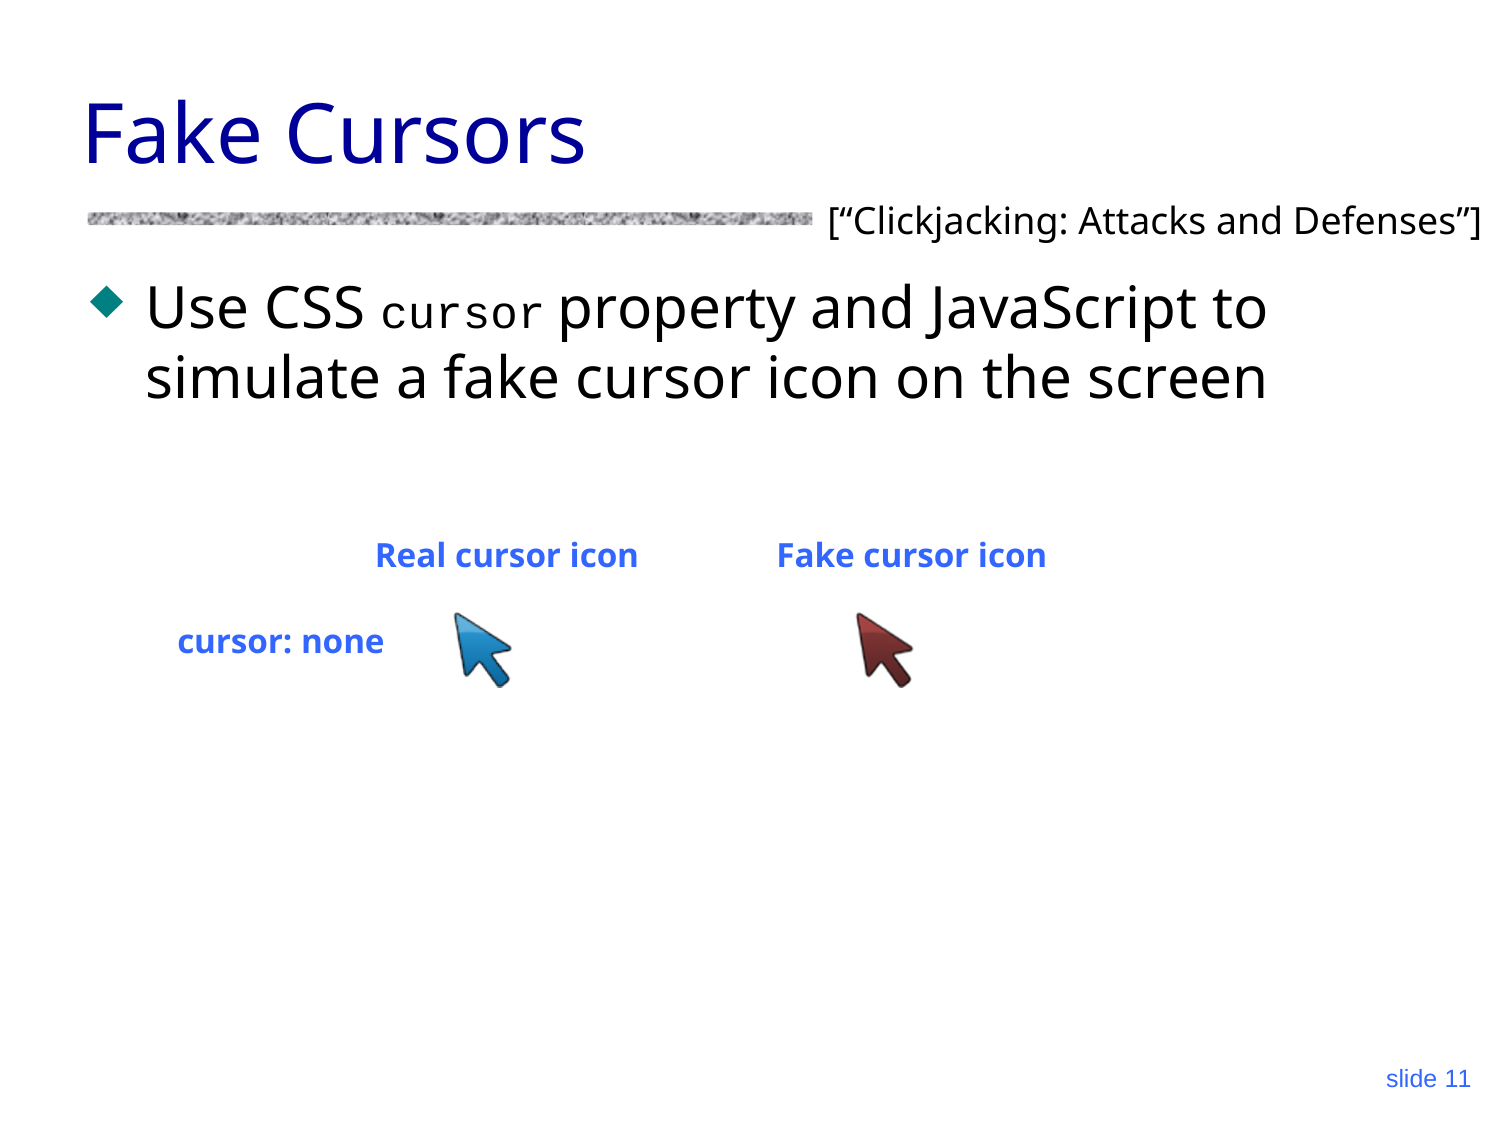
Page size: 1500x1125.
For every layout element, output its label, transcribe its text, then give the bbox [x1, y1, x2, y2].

text_box Use CSS cursor property and JavaScript to simulate a fake cursor icon on the screen [74, 262, 1417, 994]
text_box Real cursor icon [360, 526, 676, 582]
text_box Fake Cursors [66, 37, 1342, 188]
picture [87, 212, 812, 226]
picture [853, 611, 916, 690]
text_box cursor: none [162, 612, 415, 668]
text_box slide <number> [1174, 1025, 1488, 1101]
picture [452, 612, 514, 688]
text_box [“Clickjacking: Attacks and Defenses”] [812, 189, 1498, 250]
text_box Fake cursor icon [761, 526, 1138, 582]
